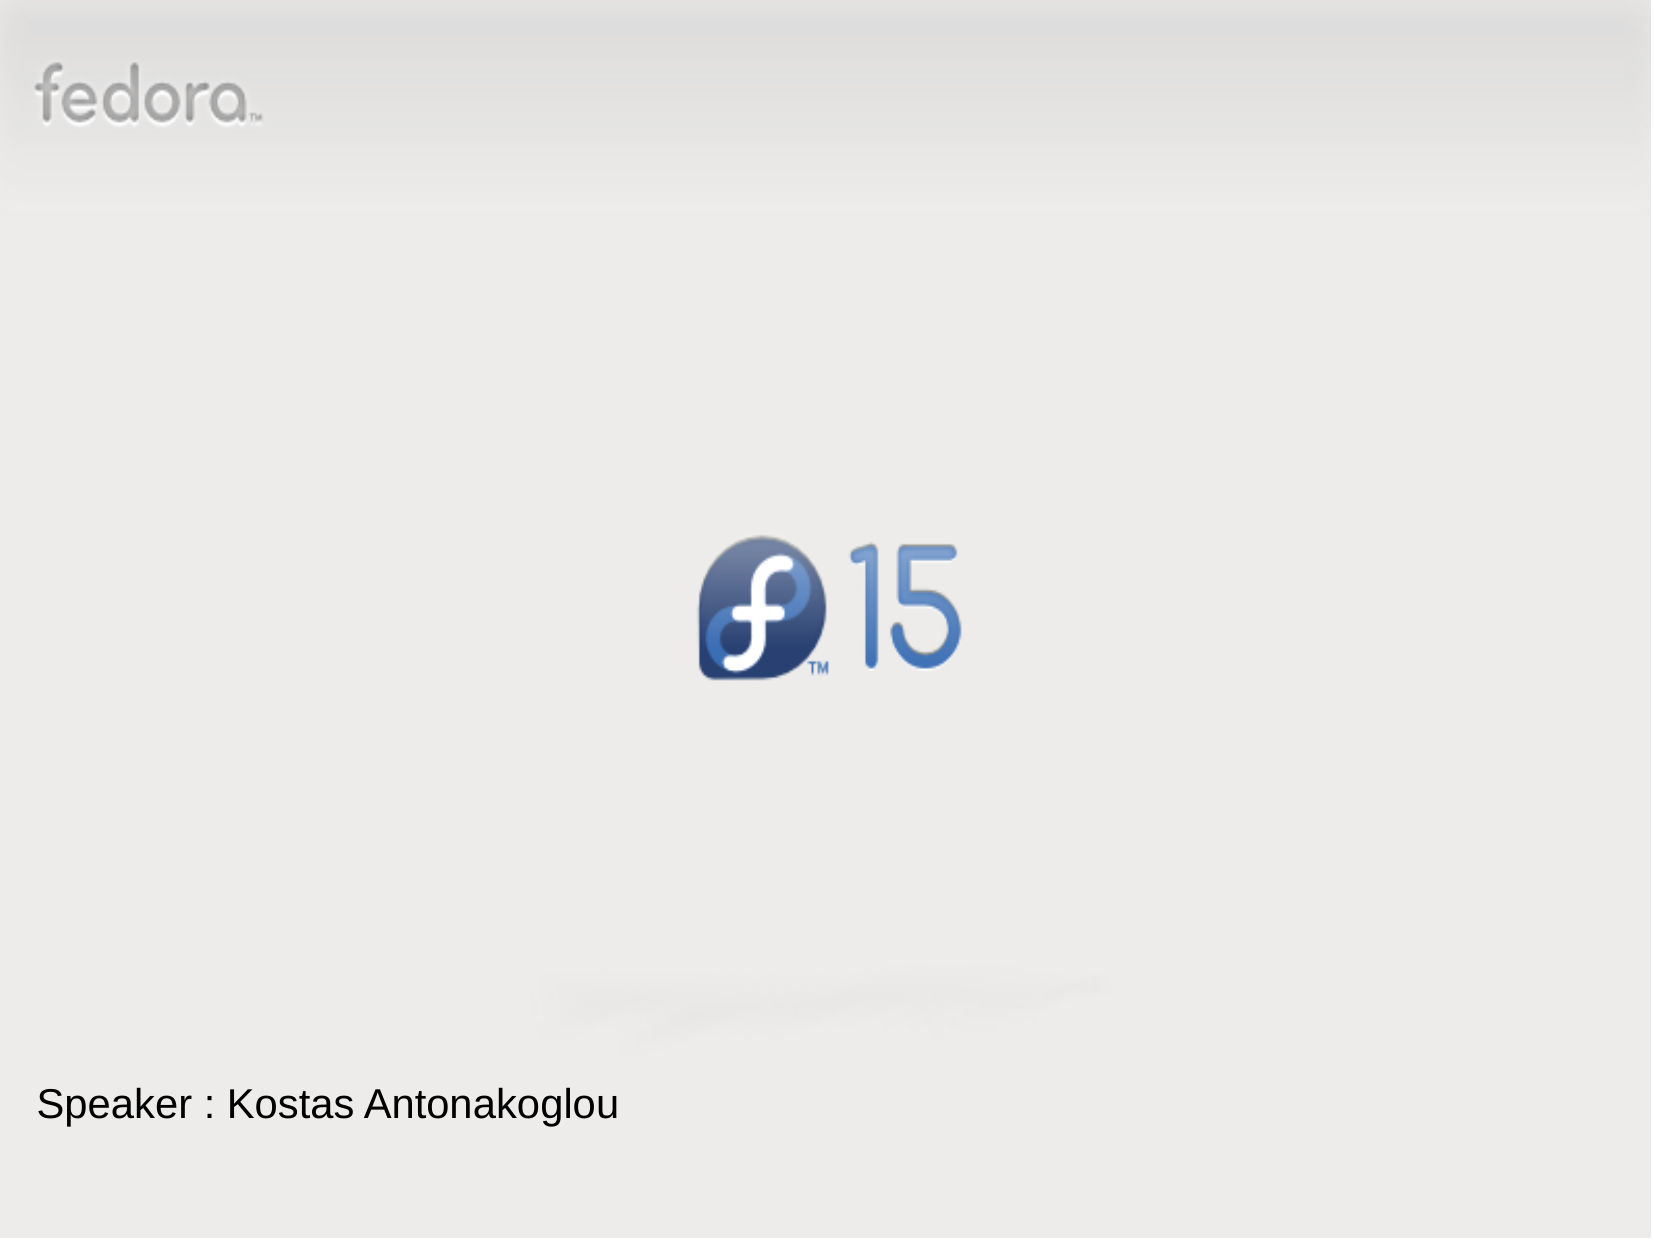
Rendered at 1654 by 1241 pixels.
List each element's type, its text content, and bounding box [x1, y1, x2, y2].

picture [0, 0, 1651, 1238]
text_box Speaker : Kostas Antonakoglou [21, 1073, 697, 1135]
